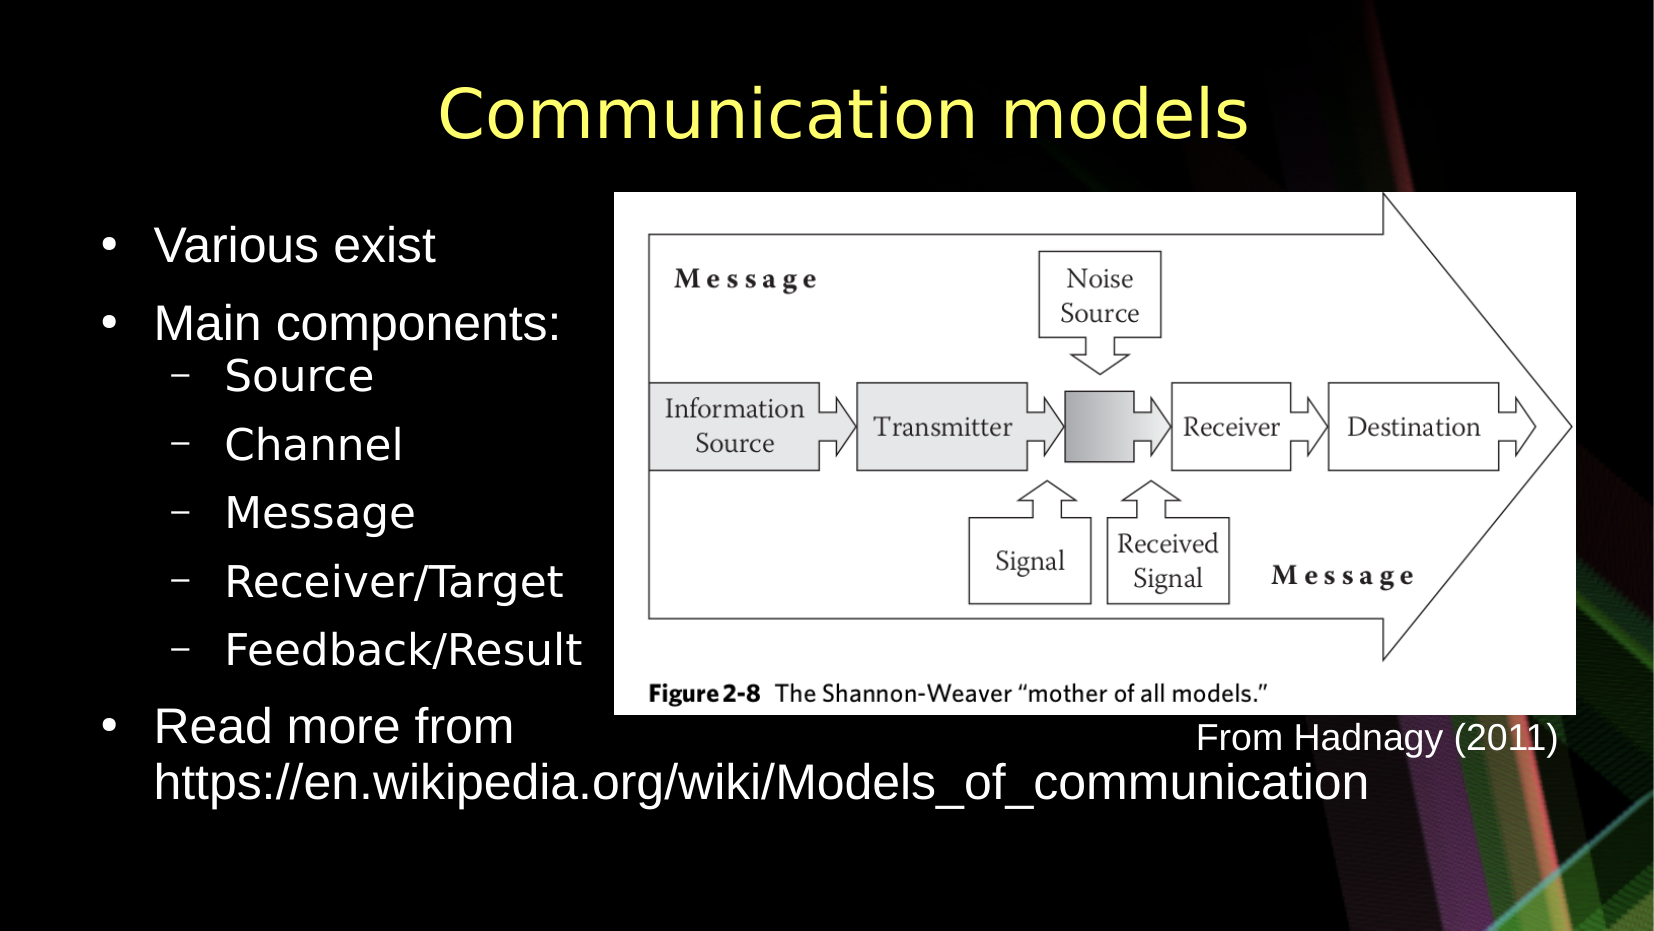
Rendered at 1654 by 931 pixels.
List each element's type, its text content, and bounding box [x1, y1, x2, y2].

text_box From Hadnagy (2011) [1181, 708, 1583, 808]
title Communication models [82, 37, 1607, 193]
picture [0, 0, 1654, 931]
list Various exist Main components: Source Channel Message Receiver/Target Feedback/Result Read more from https://en.wikipedia.org/wiki/Models_of_communication [82, 217, 1607, 898]
